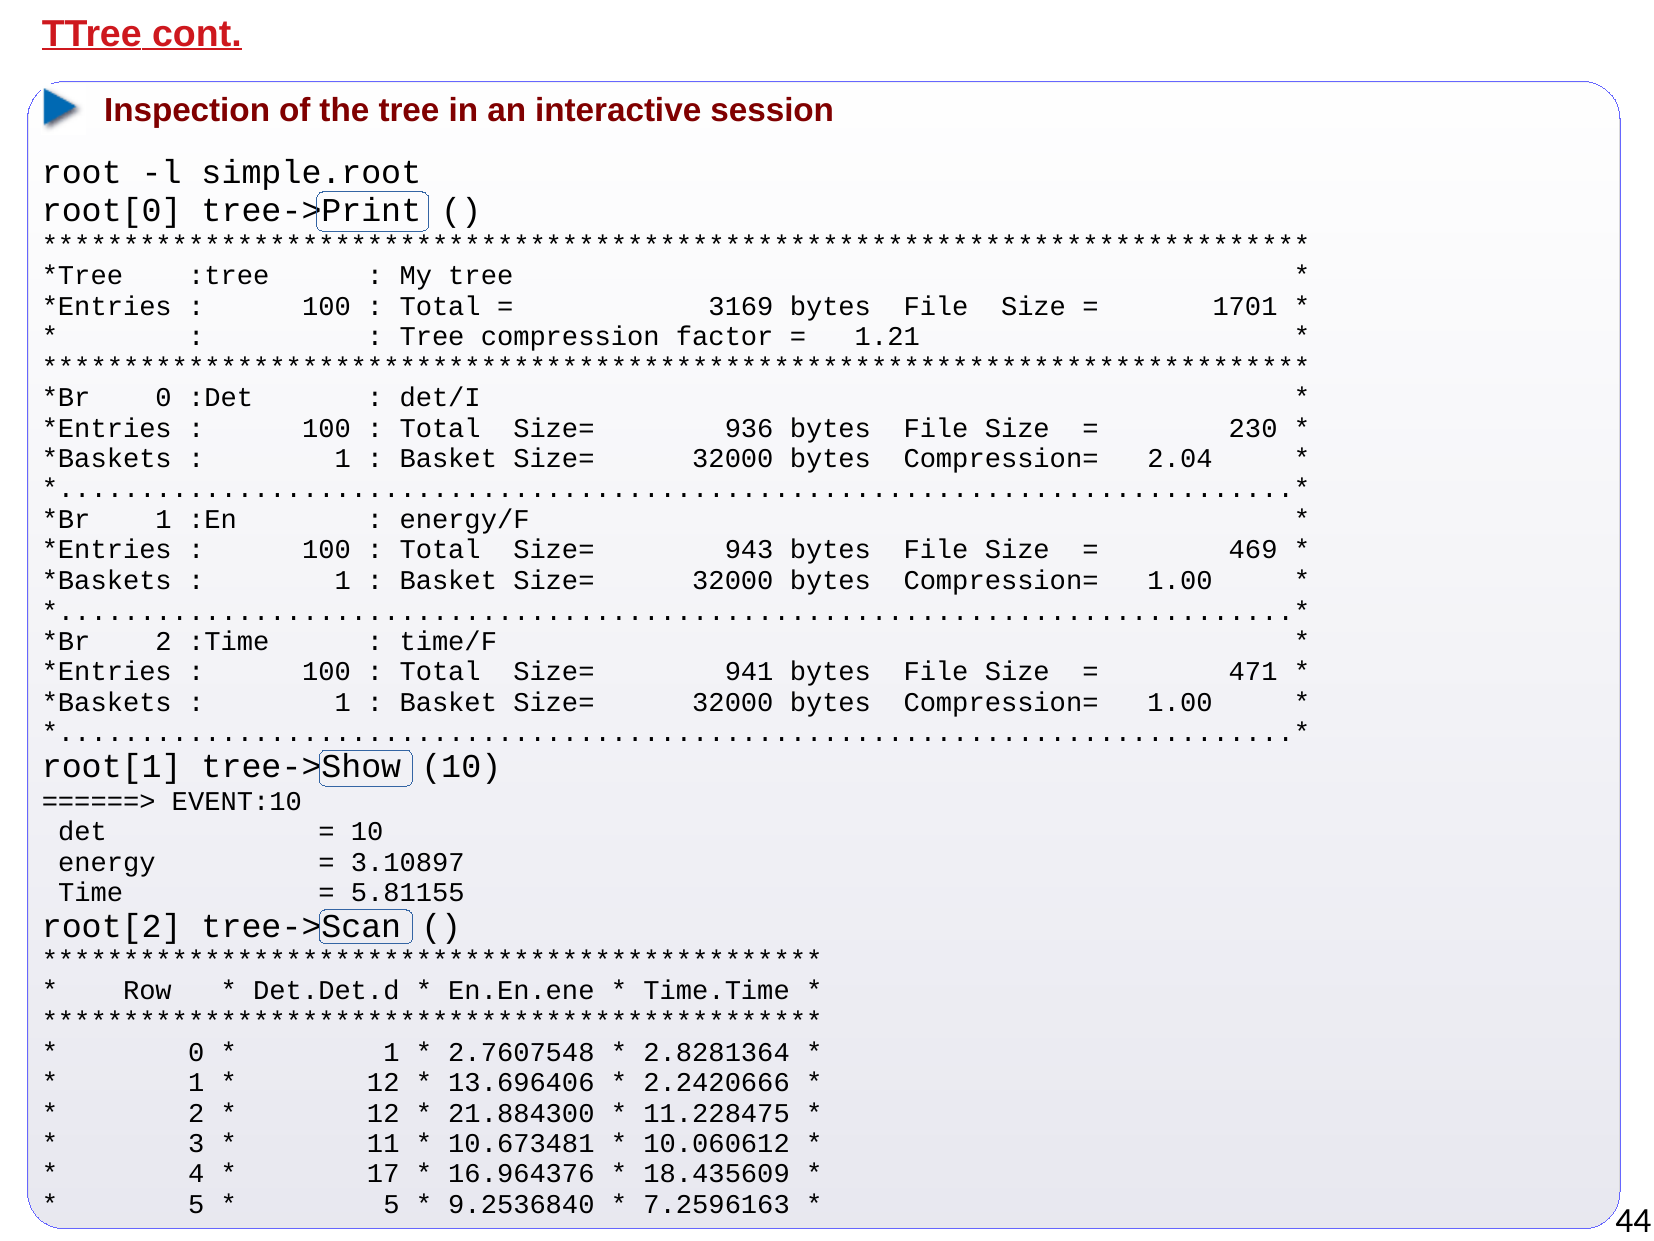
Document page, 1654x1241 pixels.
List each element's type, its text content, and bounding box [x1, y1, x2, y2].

text_box TTree cont. Inspection of the tree in an interactive session root -l simple.root root[0] tree->Print () ****************************************************************************** *Tree :tree : My tree * *Entries : 100 : Total = 3169 bytes File Size = 1701 * * : : Tree compression factor = 1.21 * ****************************************************************************** *Br 0 :Det : det/I * *Entries : 100 : Total Size= 936 bytes File Size = 230 * *Baskets : 1 : Basket Size= 32000 bytes Compression= 2.04 * *............................................................................* *Br 1 :En : energy/F * *Entries : 100 : Total Size= 943 bytes File Size = 469 * *Baskets : 1 : Basket Size= 32000 bytes Compression= 1.00 * *............................................................................* *Br 2 :Time : time/F * *Entries : 100 : Total Size= 941 bytes File Size = 471 * *Baskets : 1 : Basket Size= 32000 bytes Compression= 1.00 * *............................................................................* root[1] tree->Show (10) ======> EVENT:10 det = 10 energy = 3.10897 Time = 5.81155 root[2] tree->Scan () ************************************************ * Row * Det.Det.d * En.En.ene * Time.Time * ************************************************ * 0 * 1 * 2.7607548 * 2.8281364 * * 1 * 12 * 13.696406 * 2.2420666 * * 2 * 12 * 21.884300 * 11.228475 * * 3 * 11 * 10.673481 * 10.060612 * * 4 * 17 * 16.964376 * 18.435609 * * 5 * 5 * 9.2536840 * 7.2596163 * [27, 4, 1411, 1229]
text_box [1411, 81, 1621, 1229]
